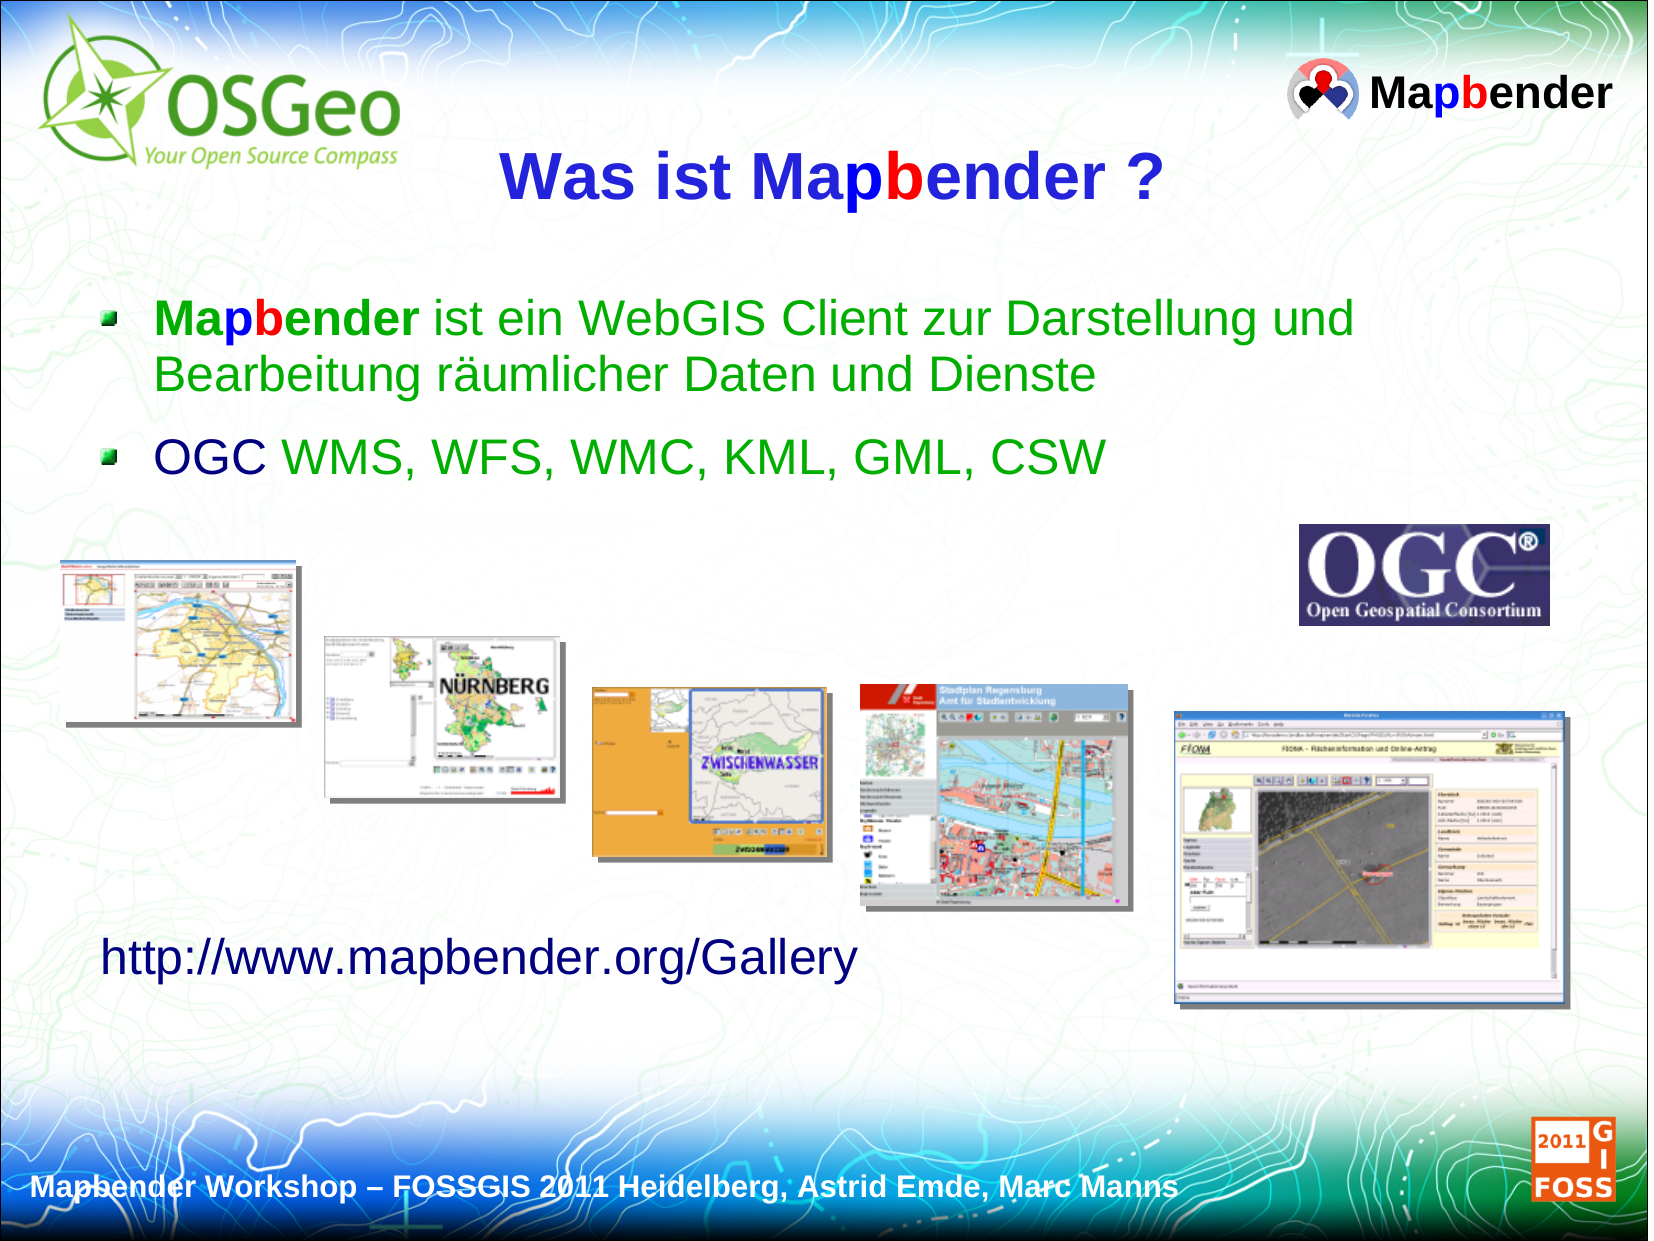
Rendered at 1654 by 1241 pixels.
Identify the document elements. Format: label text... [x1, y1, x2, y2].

list Mapbender ist ein WebGIS Client zur Darstellung und Bearbeitung räumlicher Daten und Dienste OGC WMS, WFS, WMC, KML, GML, CSW http://www.mapbender.org/Gallery [82, 290, 1571, 1146]
title Was ist Mapbender ? [88, 88, 1577, 264]
picture [1, 1, 1647, 1240]
